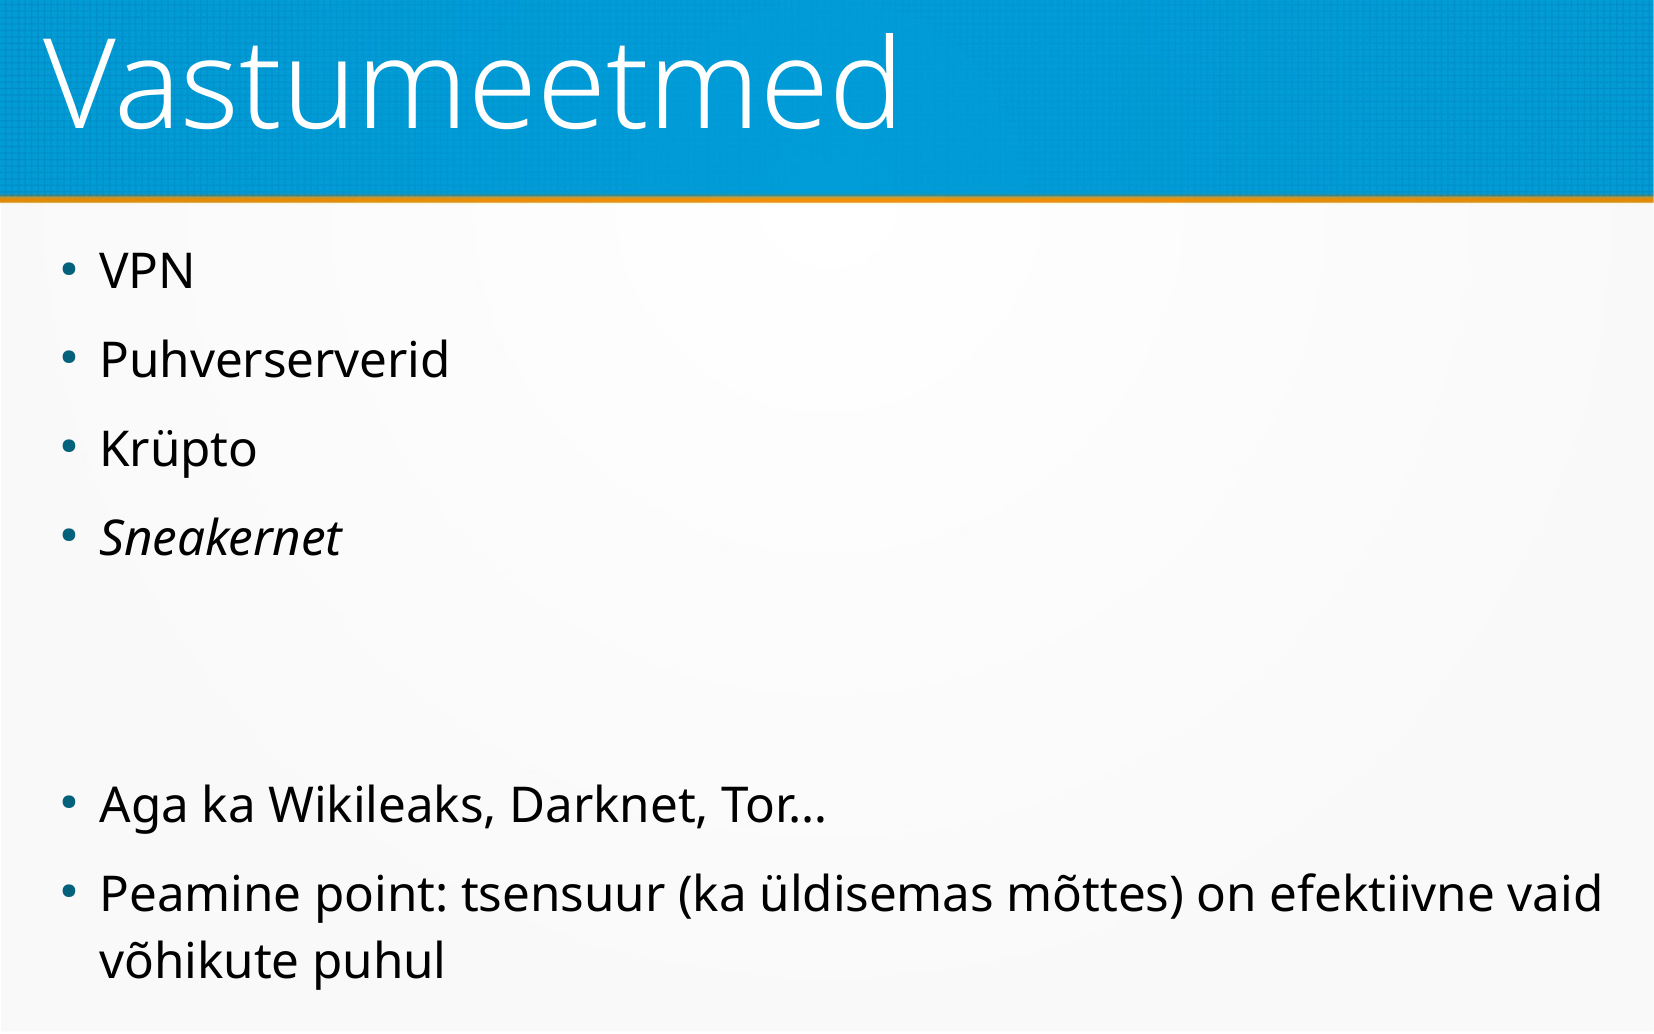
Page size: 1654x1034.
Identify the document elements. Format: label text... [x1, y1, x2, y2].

picture [0, 195, 1654, 1034]
list VPN Puhverserverid Krüpto Sneakernet Aga ka Wikileaks, Darknet, Tor… Peamine point: tsensuur (ka üldisemas mõttes) on efektiivne vaid võhikute puhul [47, 236, 1607, 1002]
title Vastumeetmed [43, 0, 1619, 166]
